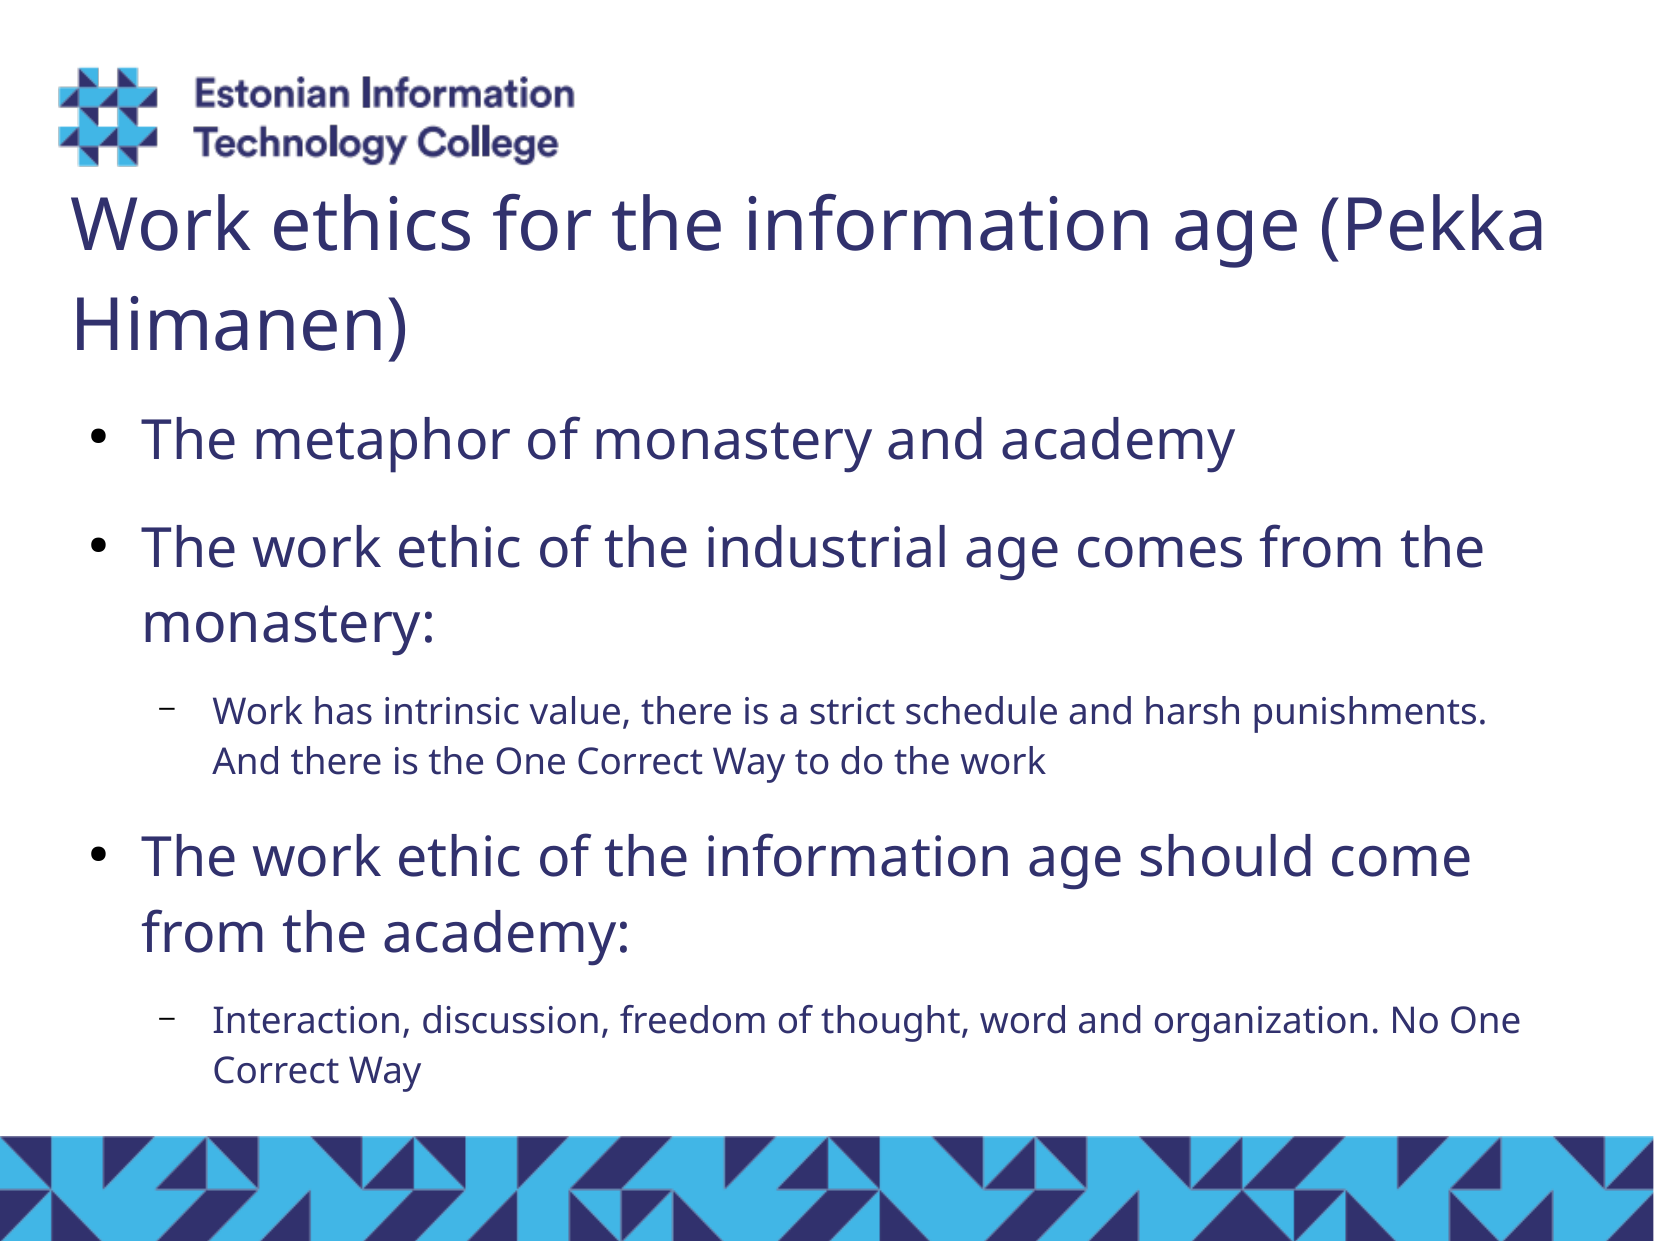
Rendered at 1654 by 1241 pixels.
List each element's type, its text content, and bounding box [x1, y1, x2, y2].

title Work ethics for the information age (Pekka Himanen) [70, 165, 1559, 380]
list The metaphor of monastery and academy The work ethic of the industrial age comes from the monastery: Work has intrinsic value, there is a strict schedule and harsh punishments. And there is the One Correct Way to do the work The work ethic of the information age should come from the academy: Interaction, discussion, freedom of thought, word and organization. No One Correct Way [70, 400, 1559, 1241]
